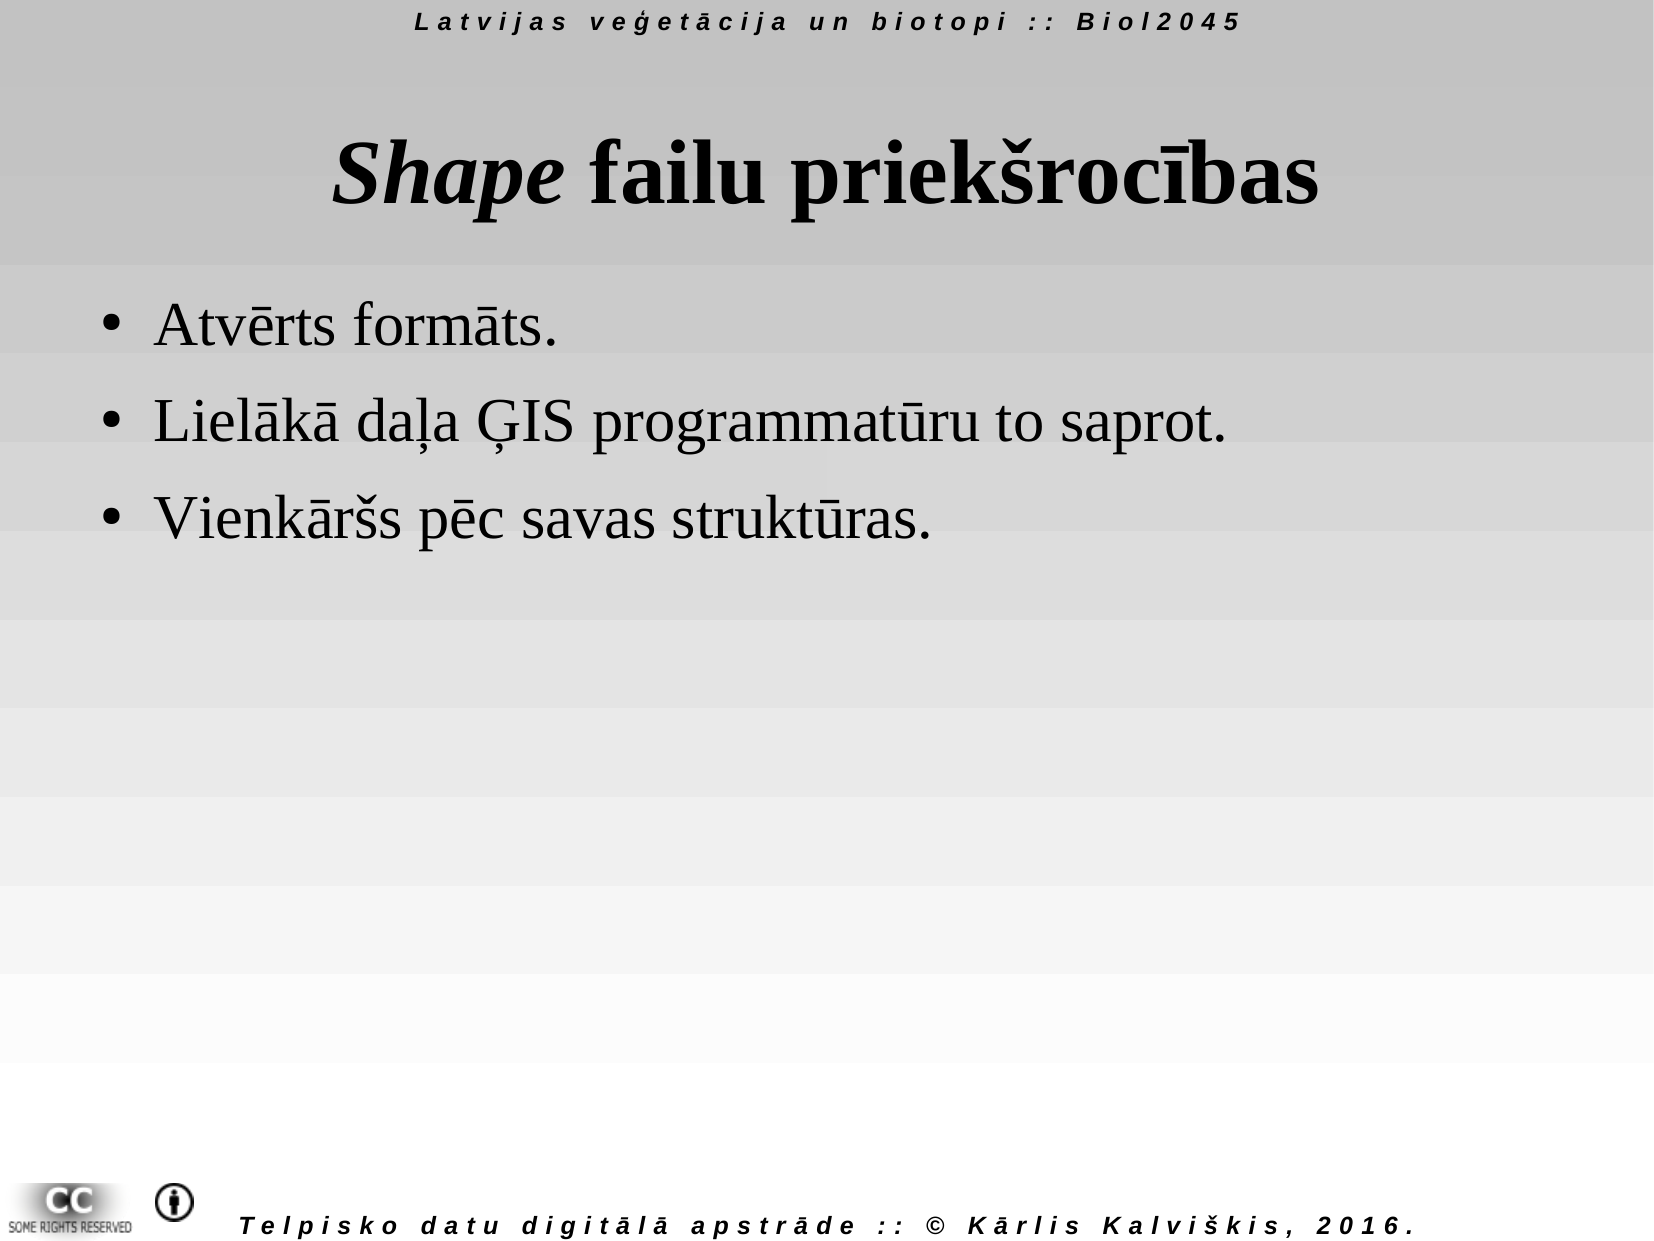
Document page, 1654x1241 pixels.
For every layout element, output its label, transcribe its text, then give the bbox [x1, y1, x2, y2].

picture [0, 0, 1654, 1241]
list Atvērts formāts. Lielākā daļa ĢIS programmatūru to saprot. Vienkāršs pēc savas struktūras. [82, 289, 1571, 1098]
title Shape failu priekšrocības [29, 56, 1625, 289]
